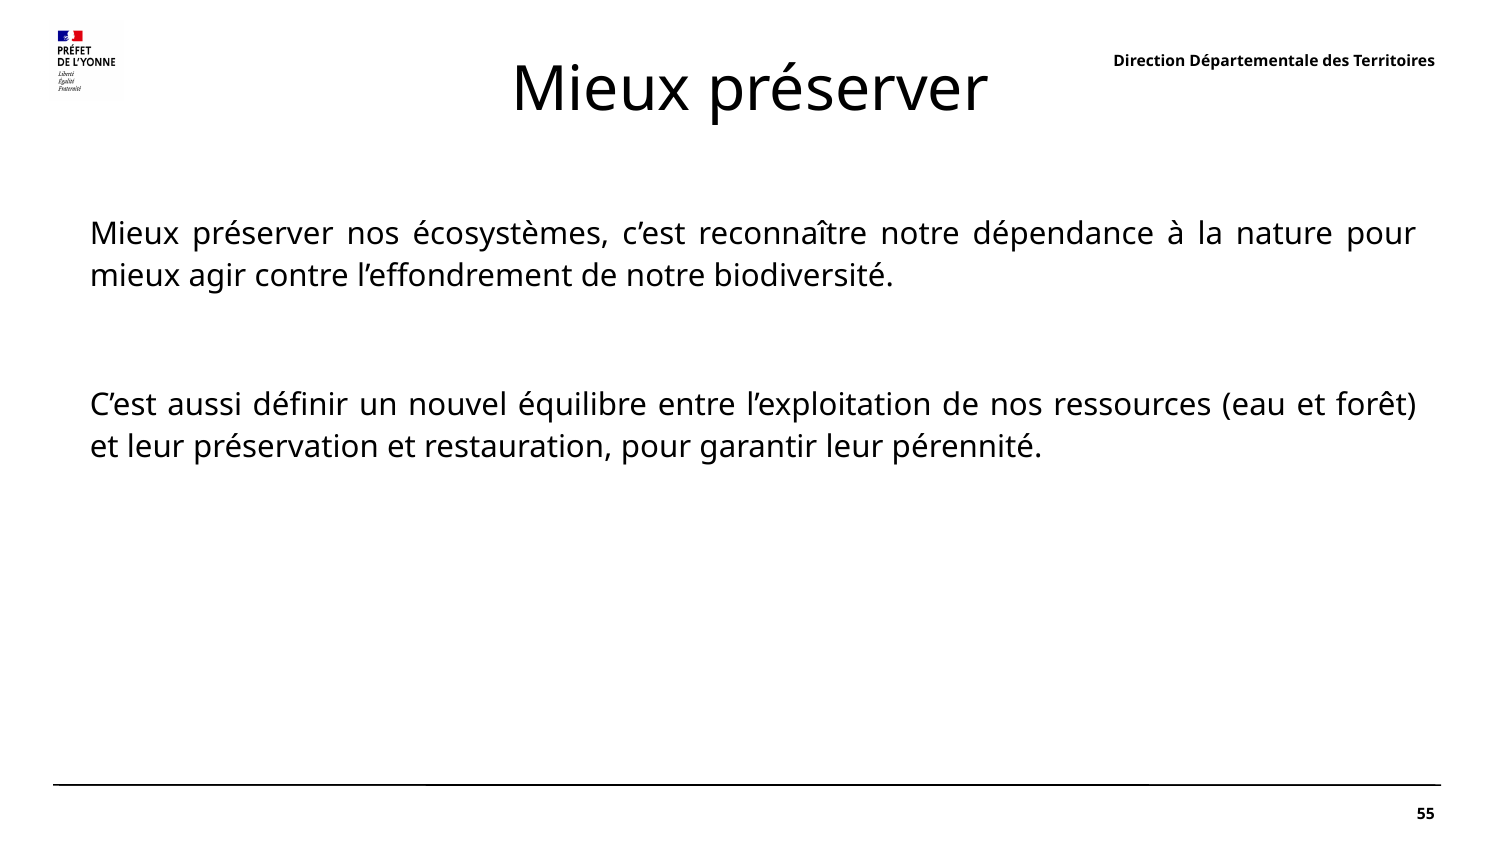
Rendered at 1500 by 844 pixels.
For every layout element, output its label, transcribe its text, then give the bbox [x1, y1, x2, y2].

picture [49, 20, 75, 101]
title Mieux préserver [75, 16, 1426, 158]
text_box Mieux préserver nos écosystèmes, c’est reconnaître notre dépendance à la nature pour mieux agir contre l’effondrement de notre biodiversité. C’est aussi définir un nouvel équilibre entre l’exploitation de nos ressources (eau et forêt) et leur préservation et restauration, pour garantir leur pérennité. [75, 160, 1434, 844]
